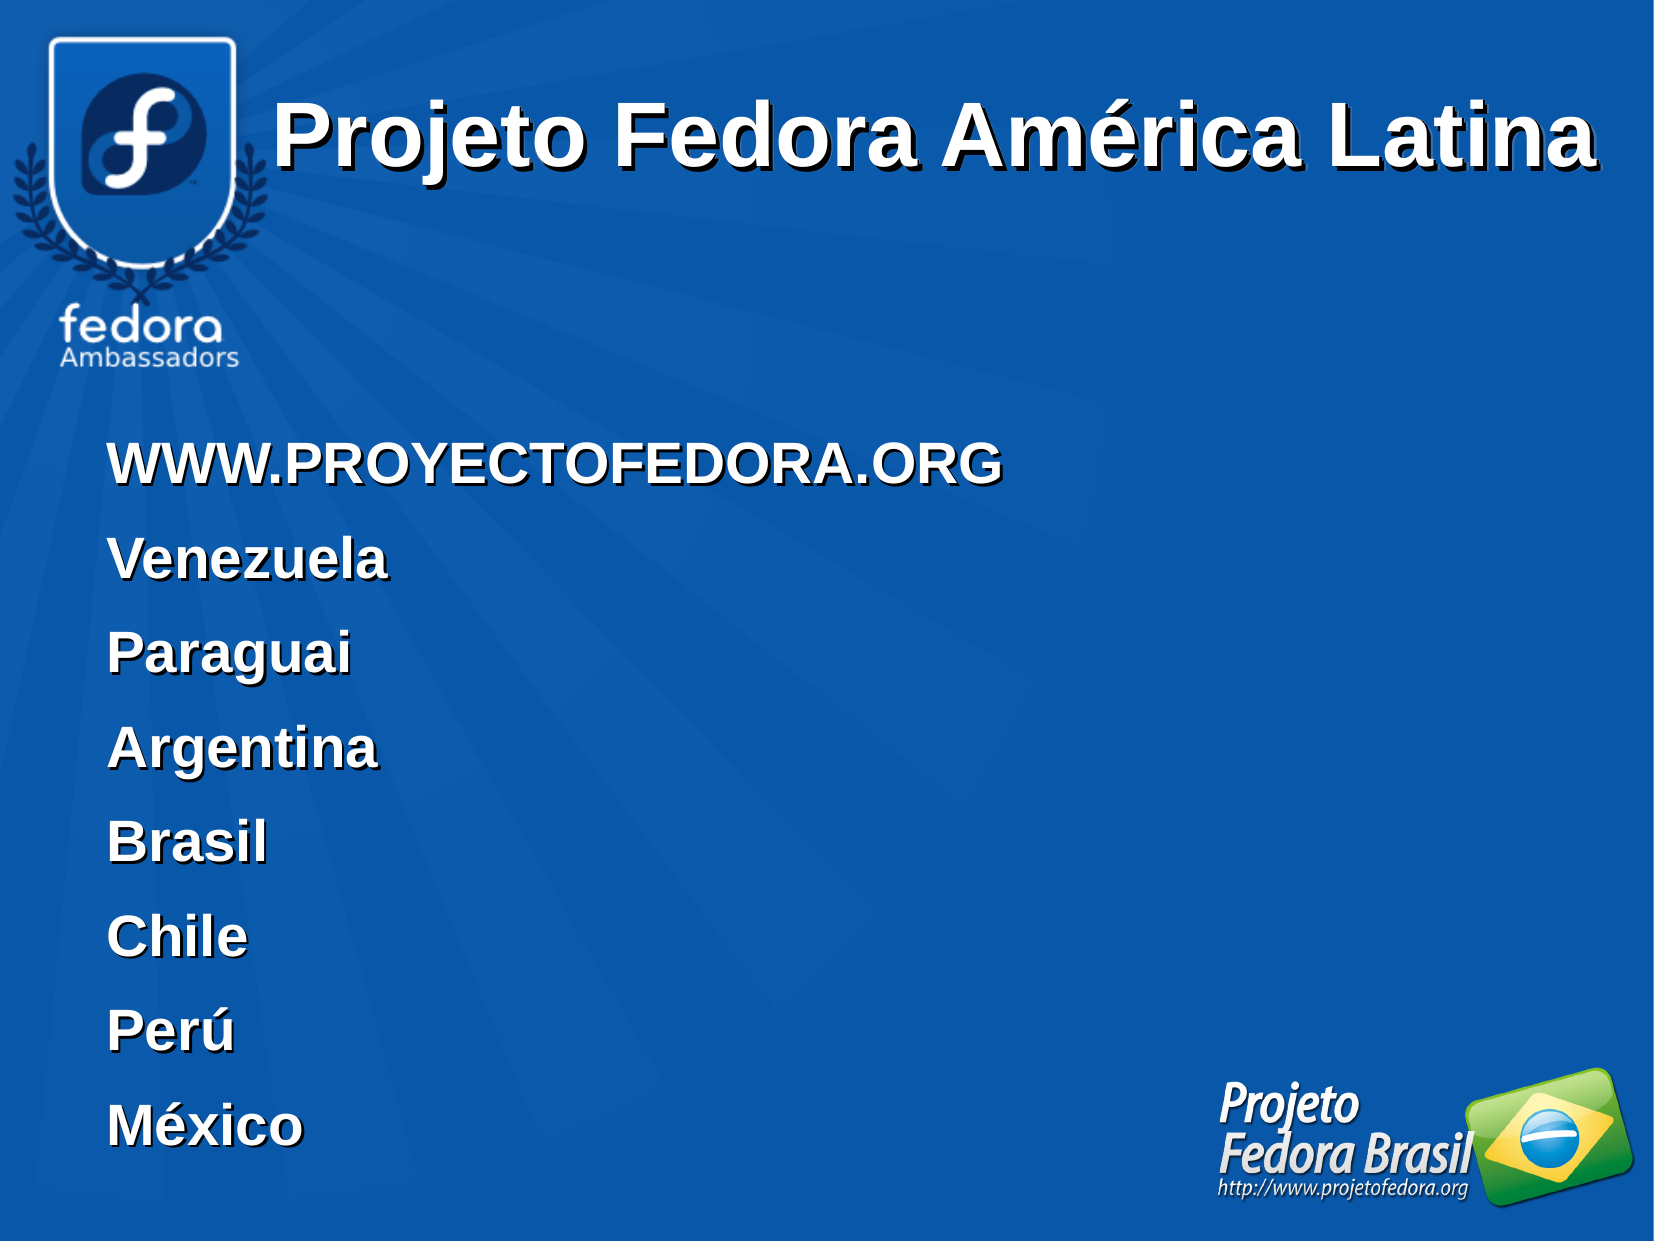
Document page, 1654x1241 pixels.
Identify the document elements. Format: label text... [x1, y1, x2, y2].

list WWW.PROYECTOFEDORA.ORG Venezuela Paraguai Argentina Brasil Chile Perú México [88, 431, 1506, 1241]
picture [0, 0, 1654, 1241]
title Projeto Fedora América Latina [271, 39, 1654, 232]
